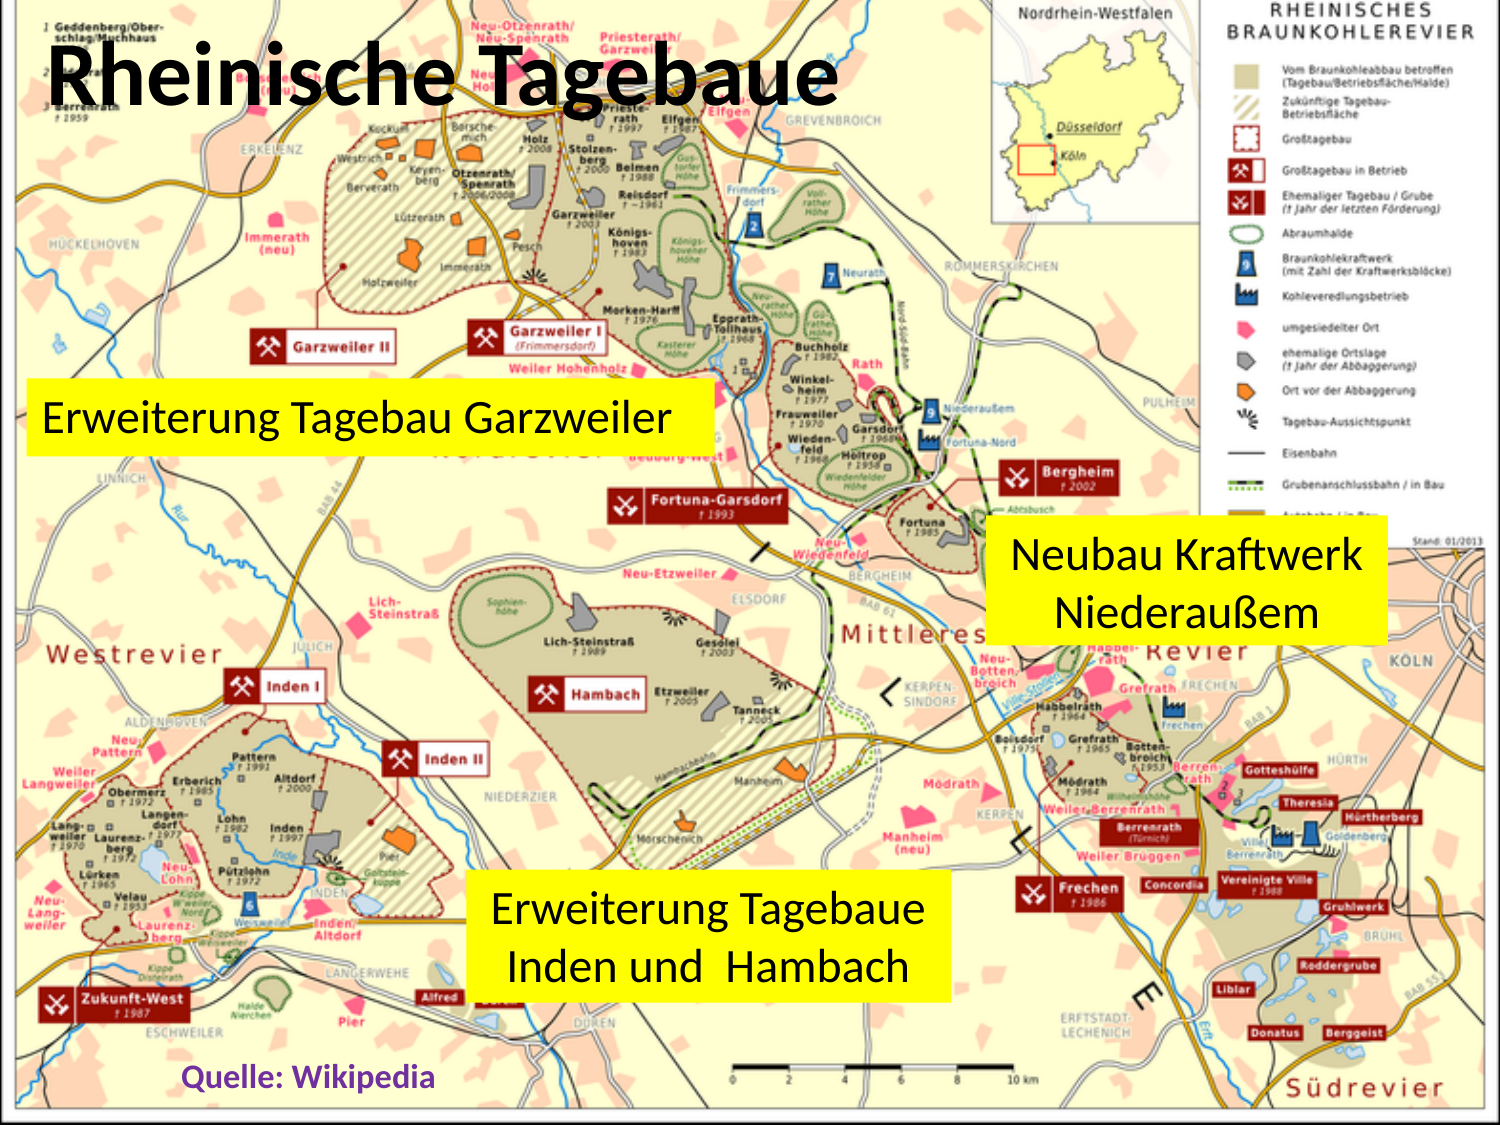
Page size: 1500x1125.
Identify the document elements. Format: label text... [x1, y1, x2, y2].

title Rheinische Tagebaue [0, 0, 888, 93]
picture [0, 0, 1500, 1125]
list Quelle: Wikipedia [123, 1046, 496, 1125]
